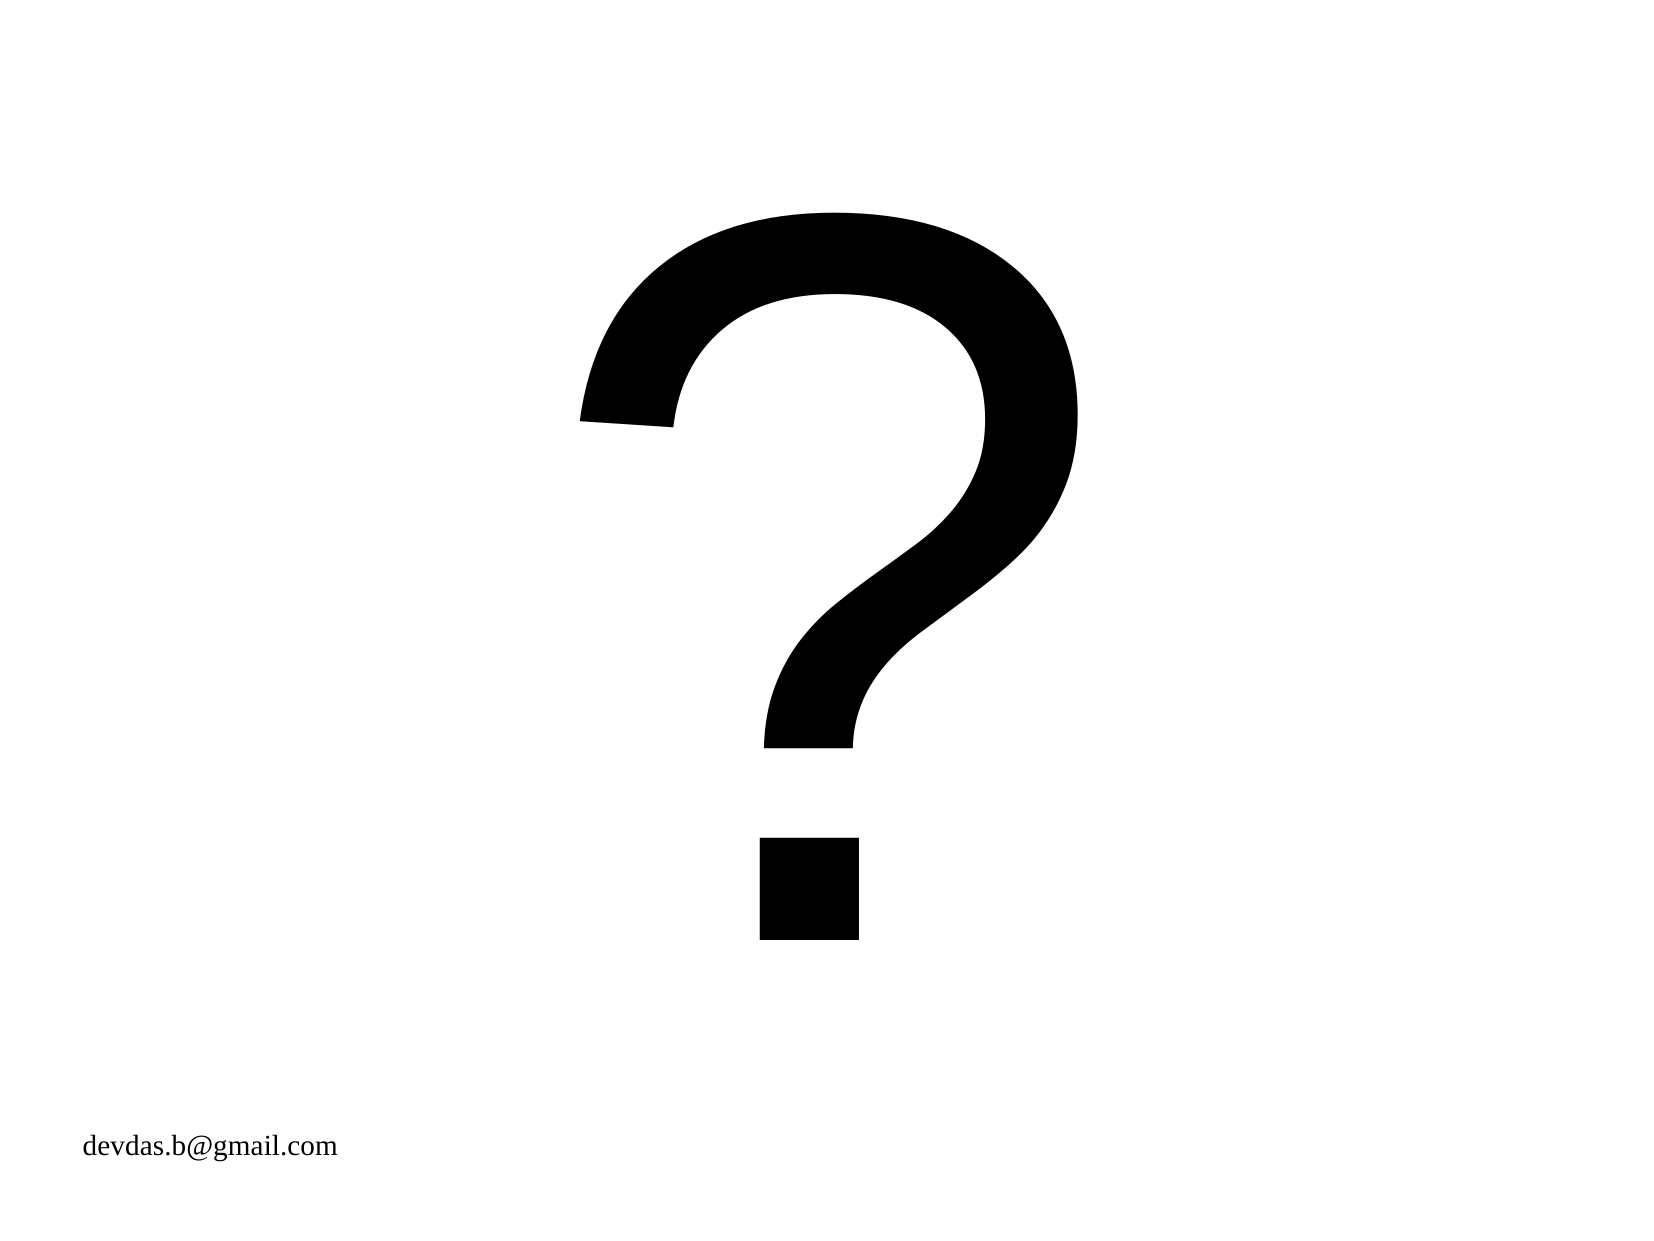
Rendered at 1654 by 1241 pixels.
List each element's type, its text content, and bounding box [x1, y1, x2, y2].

subtitle ? [82, 0, 1571, 1161]
